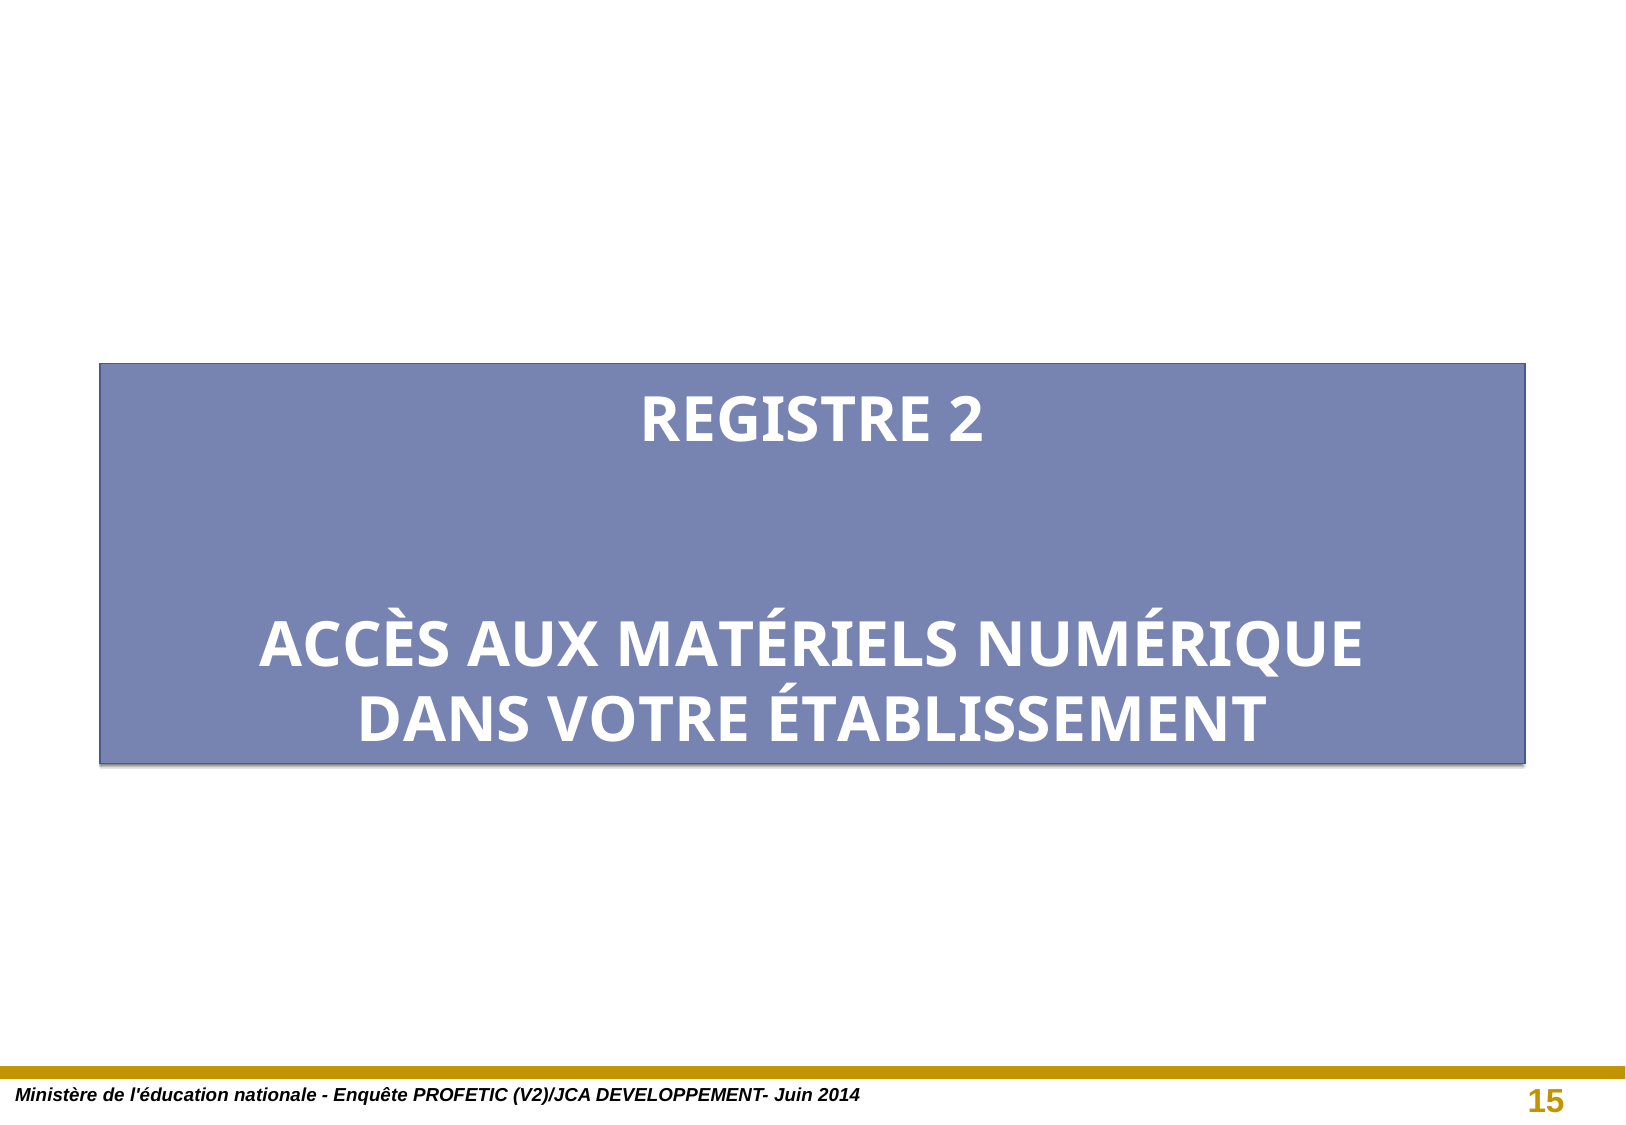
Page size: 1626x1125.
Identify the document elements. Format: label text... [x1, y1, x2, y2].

title REGISTRE 2 Accès aux matériels numérique dans votre établissement [99, 363, 1525, 764]
text_box Ministère de l'éducation nationale - Enquête PROFETIC (V2)/JCA DEVELOPPEMENT- Juin 2014 [0, 1074, 1501, 1125]
text_box 15 [1512, 1071, 1625, 1125]
